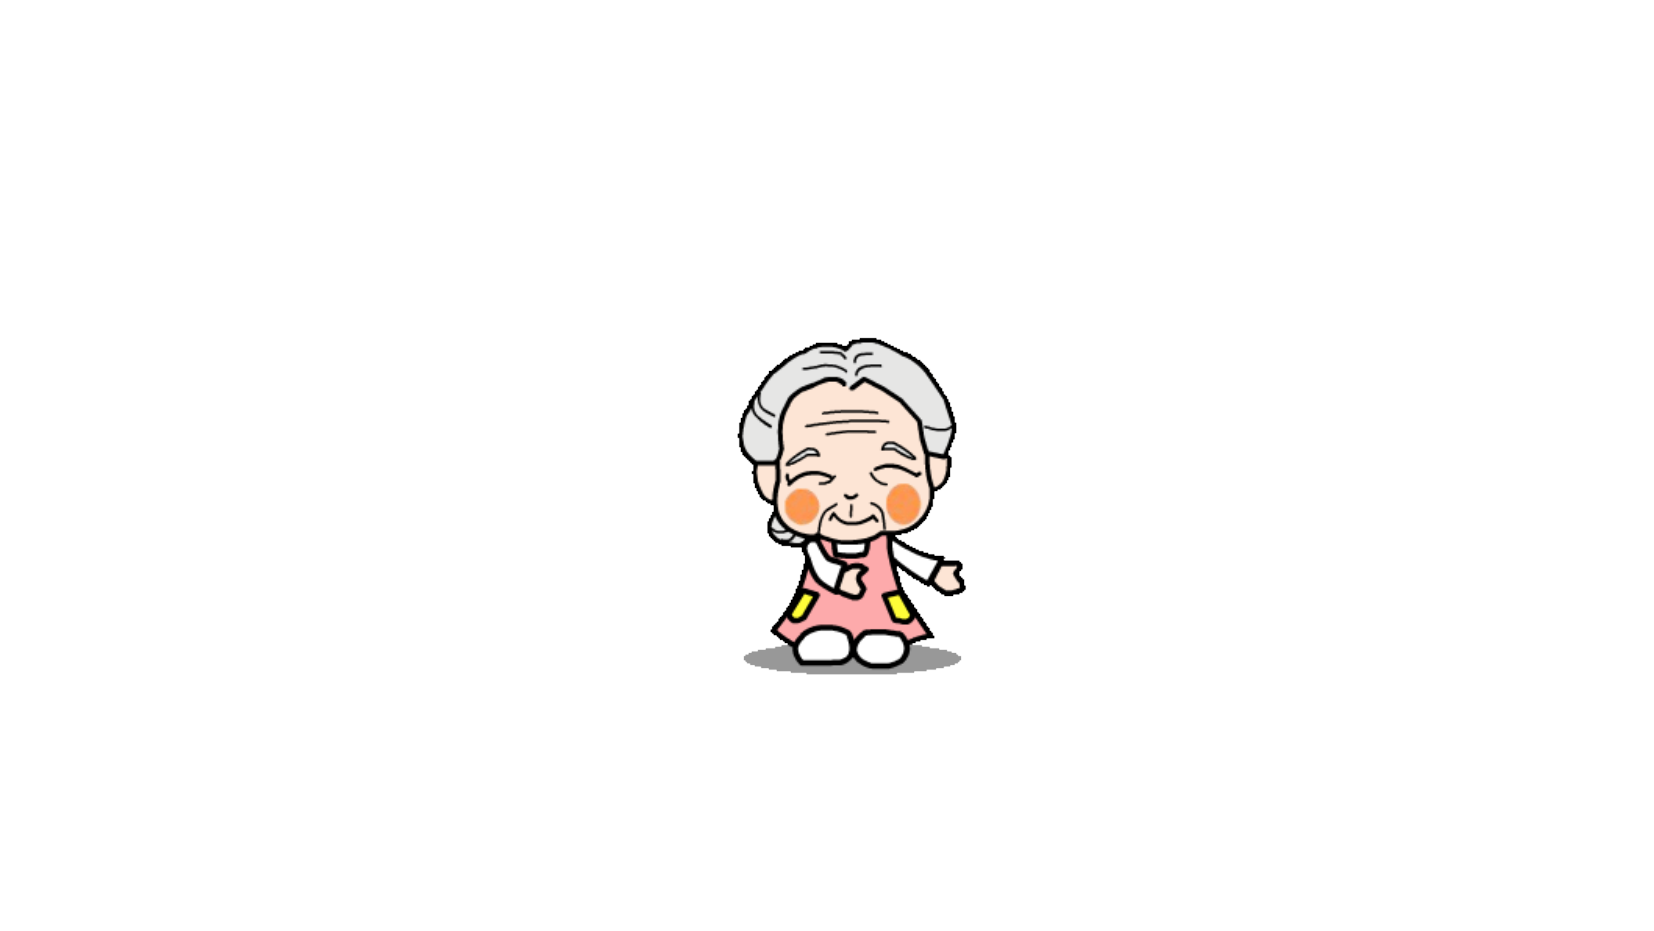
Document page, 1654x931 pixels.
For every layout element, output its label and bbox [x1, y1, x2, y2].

picture [589, 230, 1068, 700]
